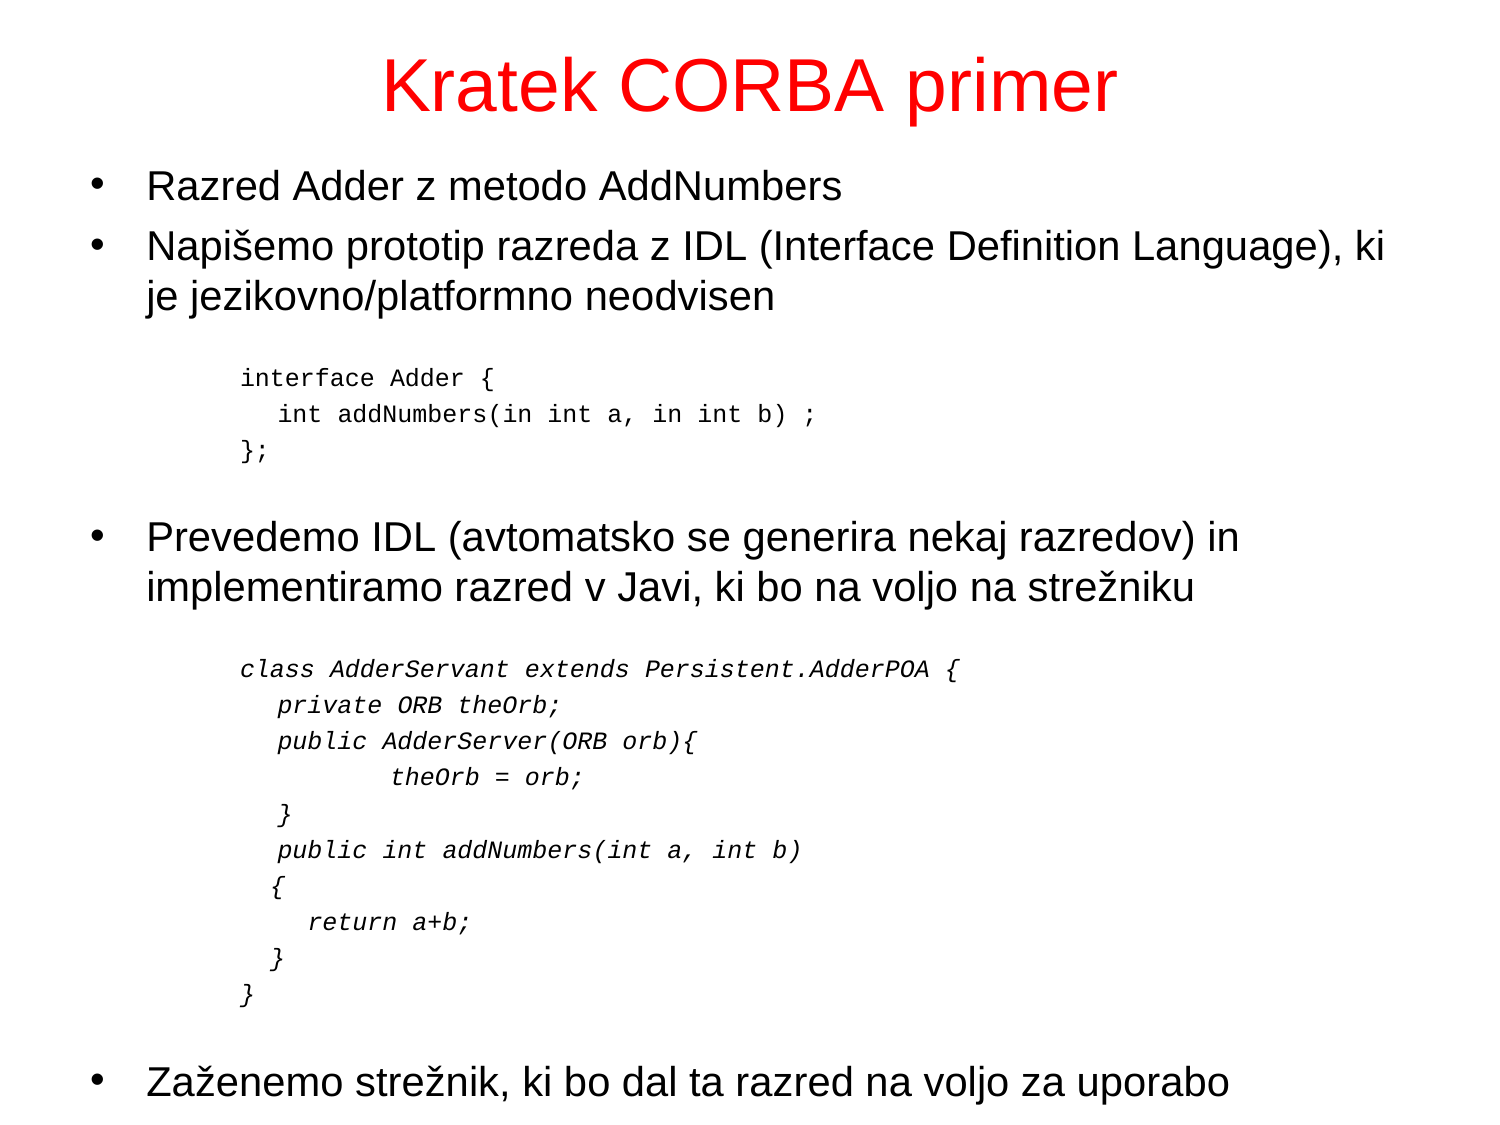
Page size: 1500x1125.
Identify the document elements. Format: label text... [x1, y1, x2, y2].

title Kratek CORBA primer [75, 18, 1426, 145]
list Razred Adder z metodo AddNumbers Napišemo prototip razreda z IDL (Interface Definition Language), ki je jezikovno/platformno neodvisen interface Adder { int addNumbers(in int a, in int b) ; }; Prevedemo IDL (avtomatsko se generira nekaj razredov) in implementiramo razred v Javi, ki bo na voljo na strežniku class AdderServant extends Persistent.AdderPOA { private ORB theOrb; public AdderServer(ORB orb){ theOrb = orb; } public int addNumbers(int a, int b) { return a+b; } } Zaženemo strežnik, ki bo dal ta razred na voljo za uporabo [75, 150, 1426, 1125]
